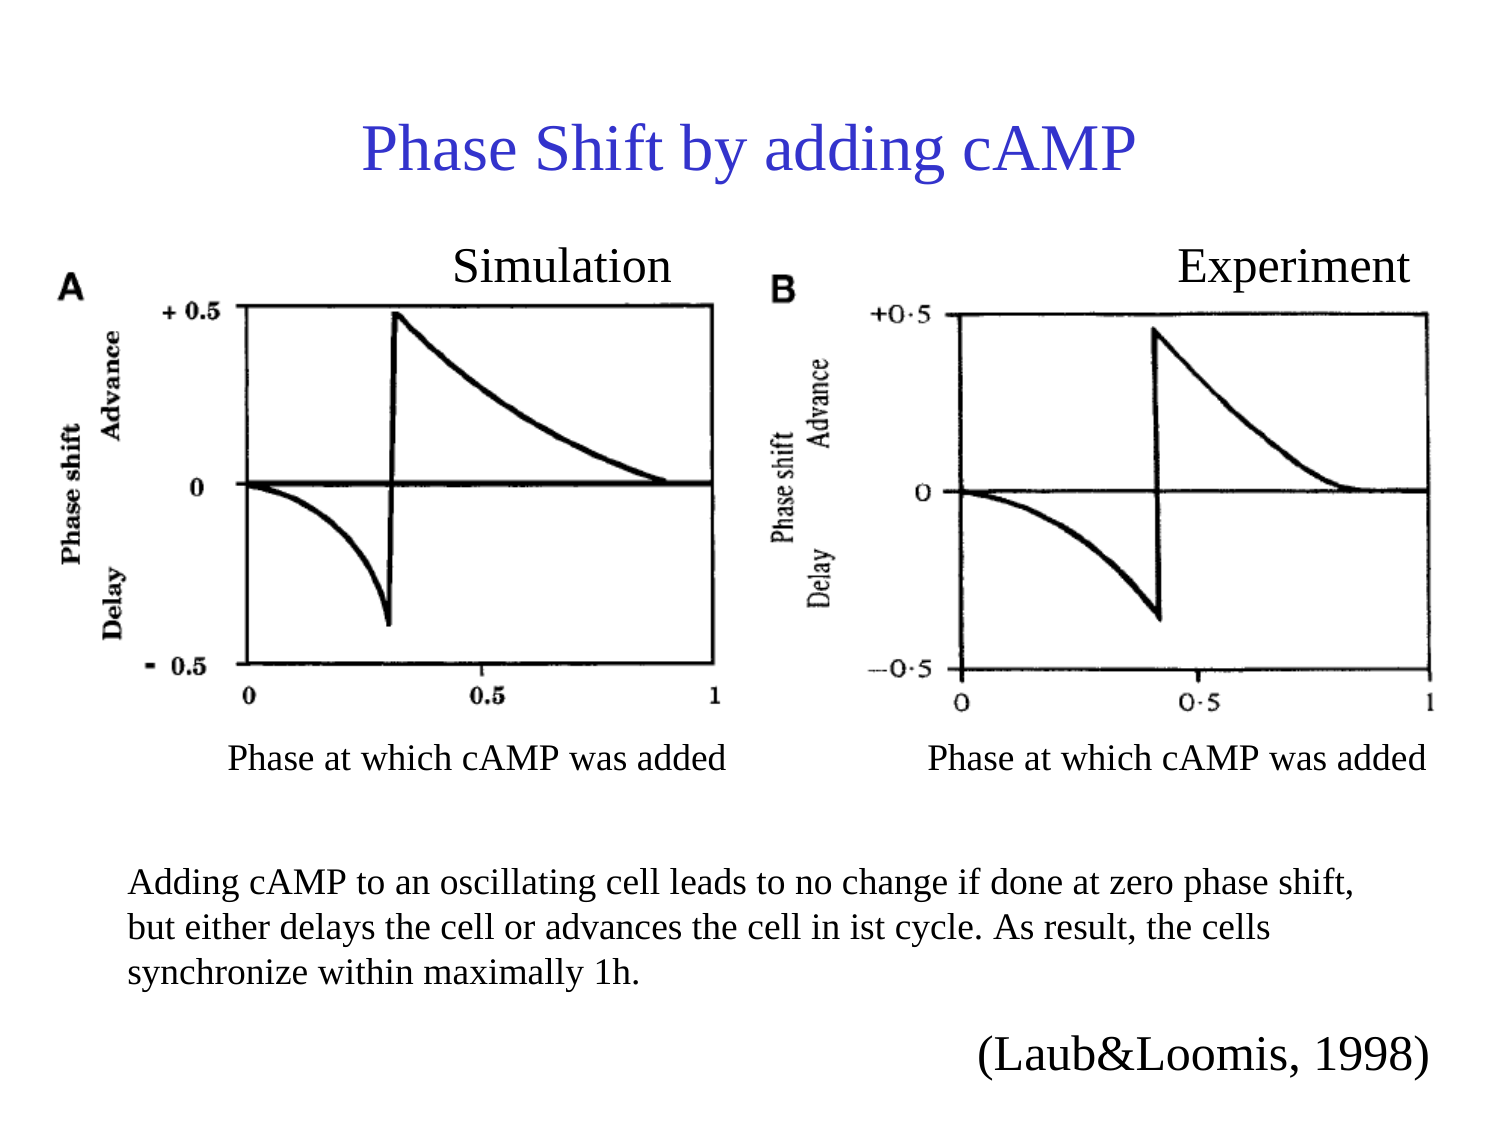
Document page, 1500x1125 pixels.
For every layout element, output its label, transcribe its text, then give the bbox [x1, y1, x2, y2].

text_box (Laub&Loomis, 1998) [962, 1012, 1476, 1088]
text_box Adding cAMP to an oscillating cell leads to no change if done at zero phase shift, but either delays the cell or advances the cell in ist cycle. As result, the cells synchronize within maximally 1h. [112, 849, 1403, 1001]
title Phase Shift by adding cAMP [112, 49, 1388, 238]
text_box Experiment [1162, 224, 1426, 301]
text_box Phase at which cAMP was added [912, 724, 1442, 786]
text_box Simulation [437, 224, 688, 301]
text_box Phase at which cAMP was added [212, 724, 742, 786]
picture [0, 224, 1463, 751]
